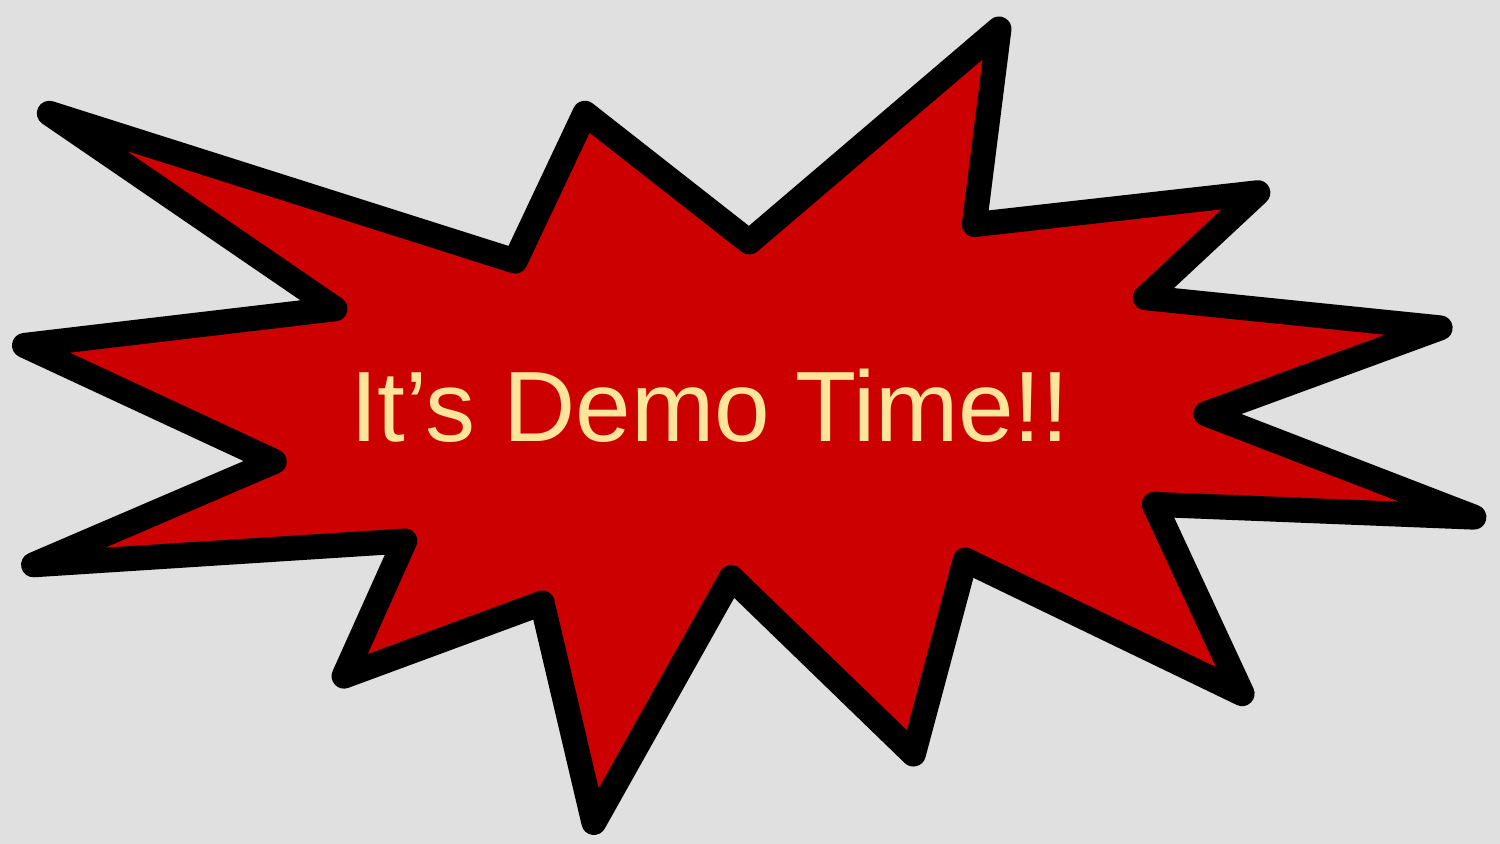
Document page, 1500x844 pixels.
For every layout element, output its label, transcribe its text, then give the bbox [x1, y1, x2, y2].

text_box It’s Demo Time!! [24, 28, 1474, 823]
